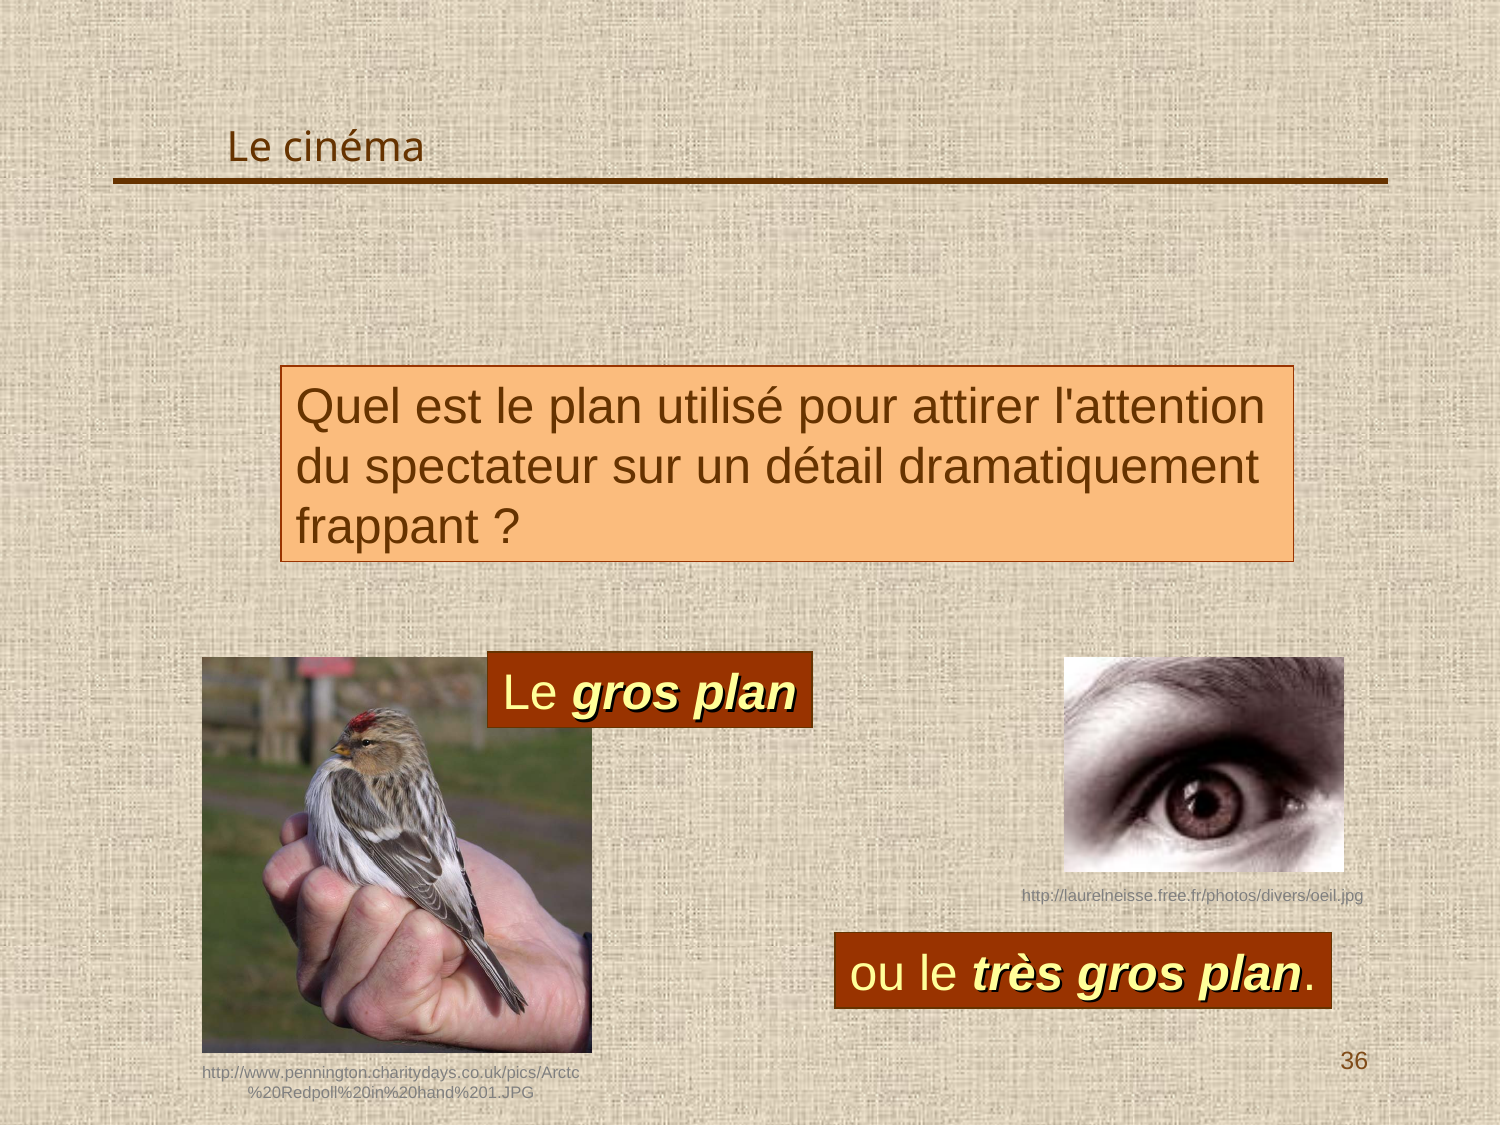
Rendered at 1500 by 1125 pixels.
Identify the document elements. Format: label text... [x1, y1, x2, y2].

text_box Le gros plan [487, 652, 812, 728]
text_box http://laurelneisse.free.fr/photos/divers/oeil.jpg [956, 877, 1430, 913]
text_box Quel est le plan utilisé pour attirer l'attention du spectateur sur un détail dramatiquement frappant ? [280, 366, 1294, 562]
text_box ou le très gros plan. [834, 932, 1332, 1008]
text_box http://www.pennington.charitydays.co.uk/pics/Arctc%20Redpoll%20in%20hand%201.JPG [167, 1054, 616, 1110]
picture [0, 0, 1500, 1125]
text_box Le cinéma [211, 112, 441, 178]
